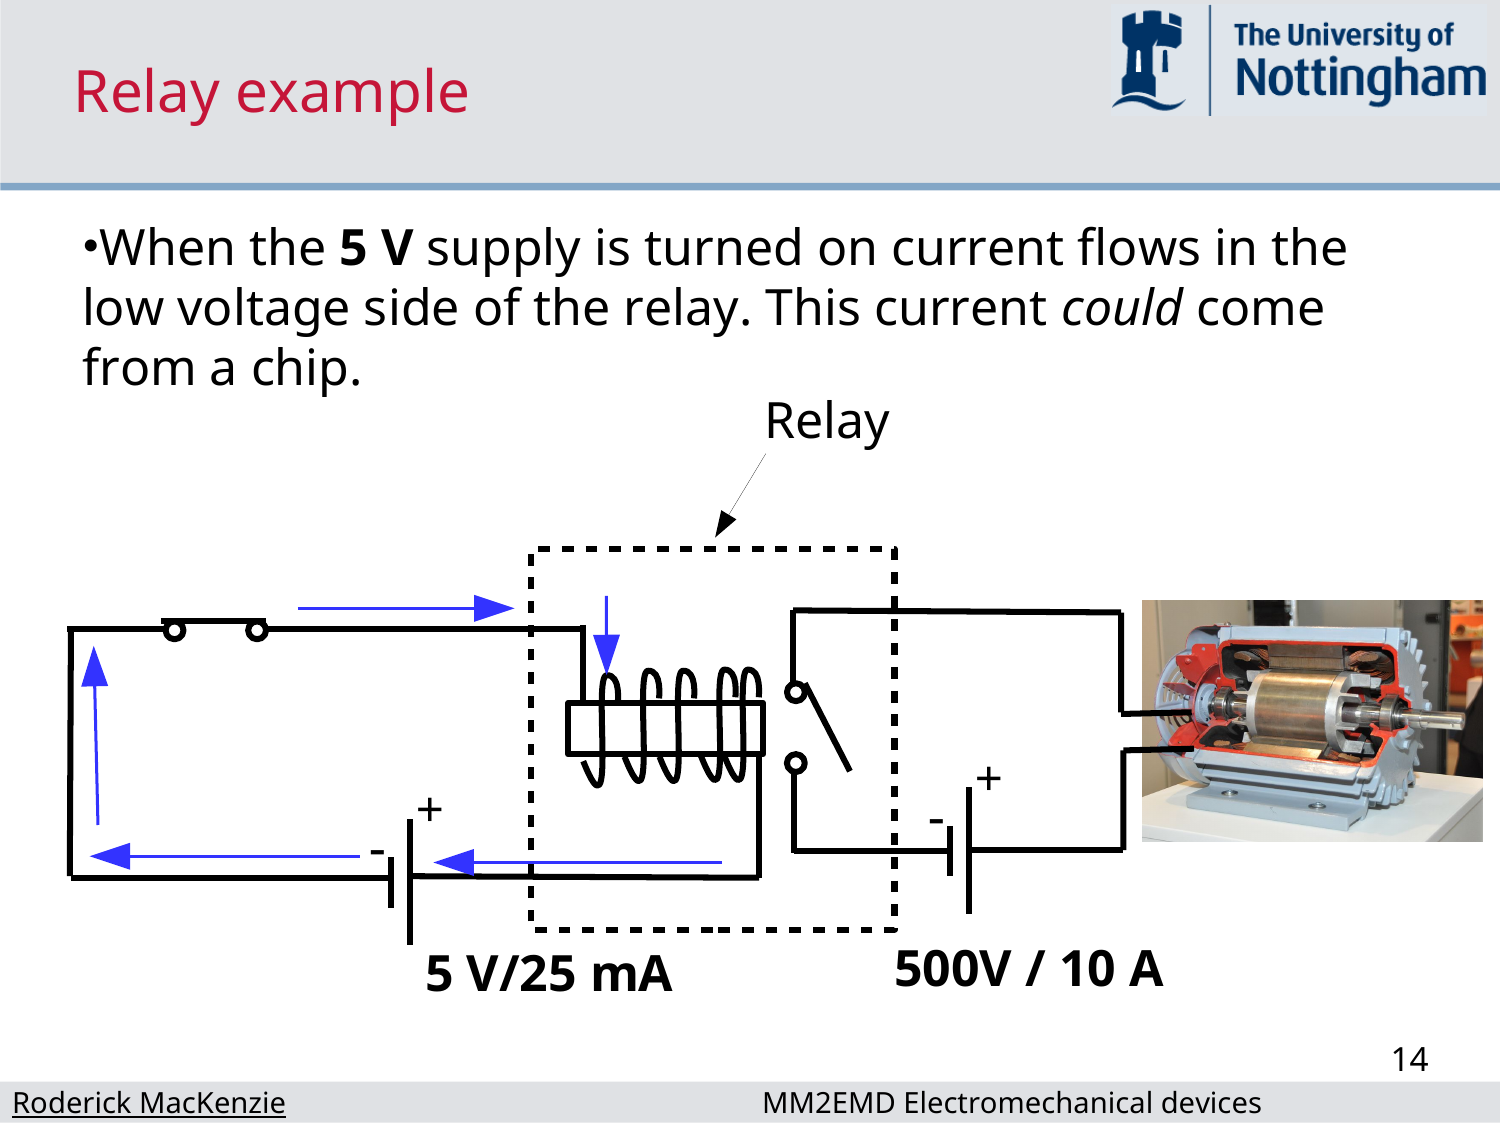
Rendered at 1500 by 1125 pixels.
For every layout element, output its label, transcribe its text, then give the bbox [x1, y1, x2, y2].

text_box <number> [1375, 1030, 1500, 1101]
text_box 500V / 10 A [879, 929, 1232, 1005]
text_box 5 V/25 mA [410, 933, 728, 1009]
picture [1111, 4, 1487, 116]
text_box - [913, 775, 960, 851]
title Relay example [59, 37, 1297, 143]
text_box Relay [732, 381, 1071, 637]
text_box When the 5 V supply is turned on current flows in the low voltage side of the relay. This current could come from a chip. [67, 207, 1423, 502]
picture [1142, 600, 1483, 842]
text_box + [400, 769, 459, 845]
text_box + [959, 737, 1019, 813]
text_box - [354, 807, 401, 883]
